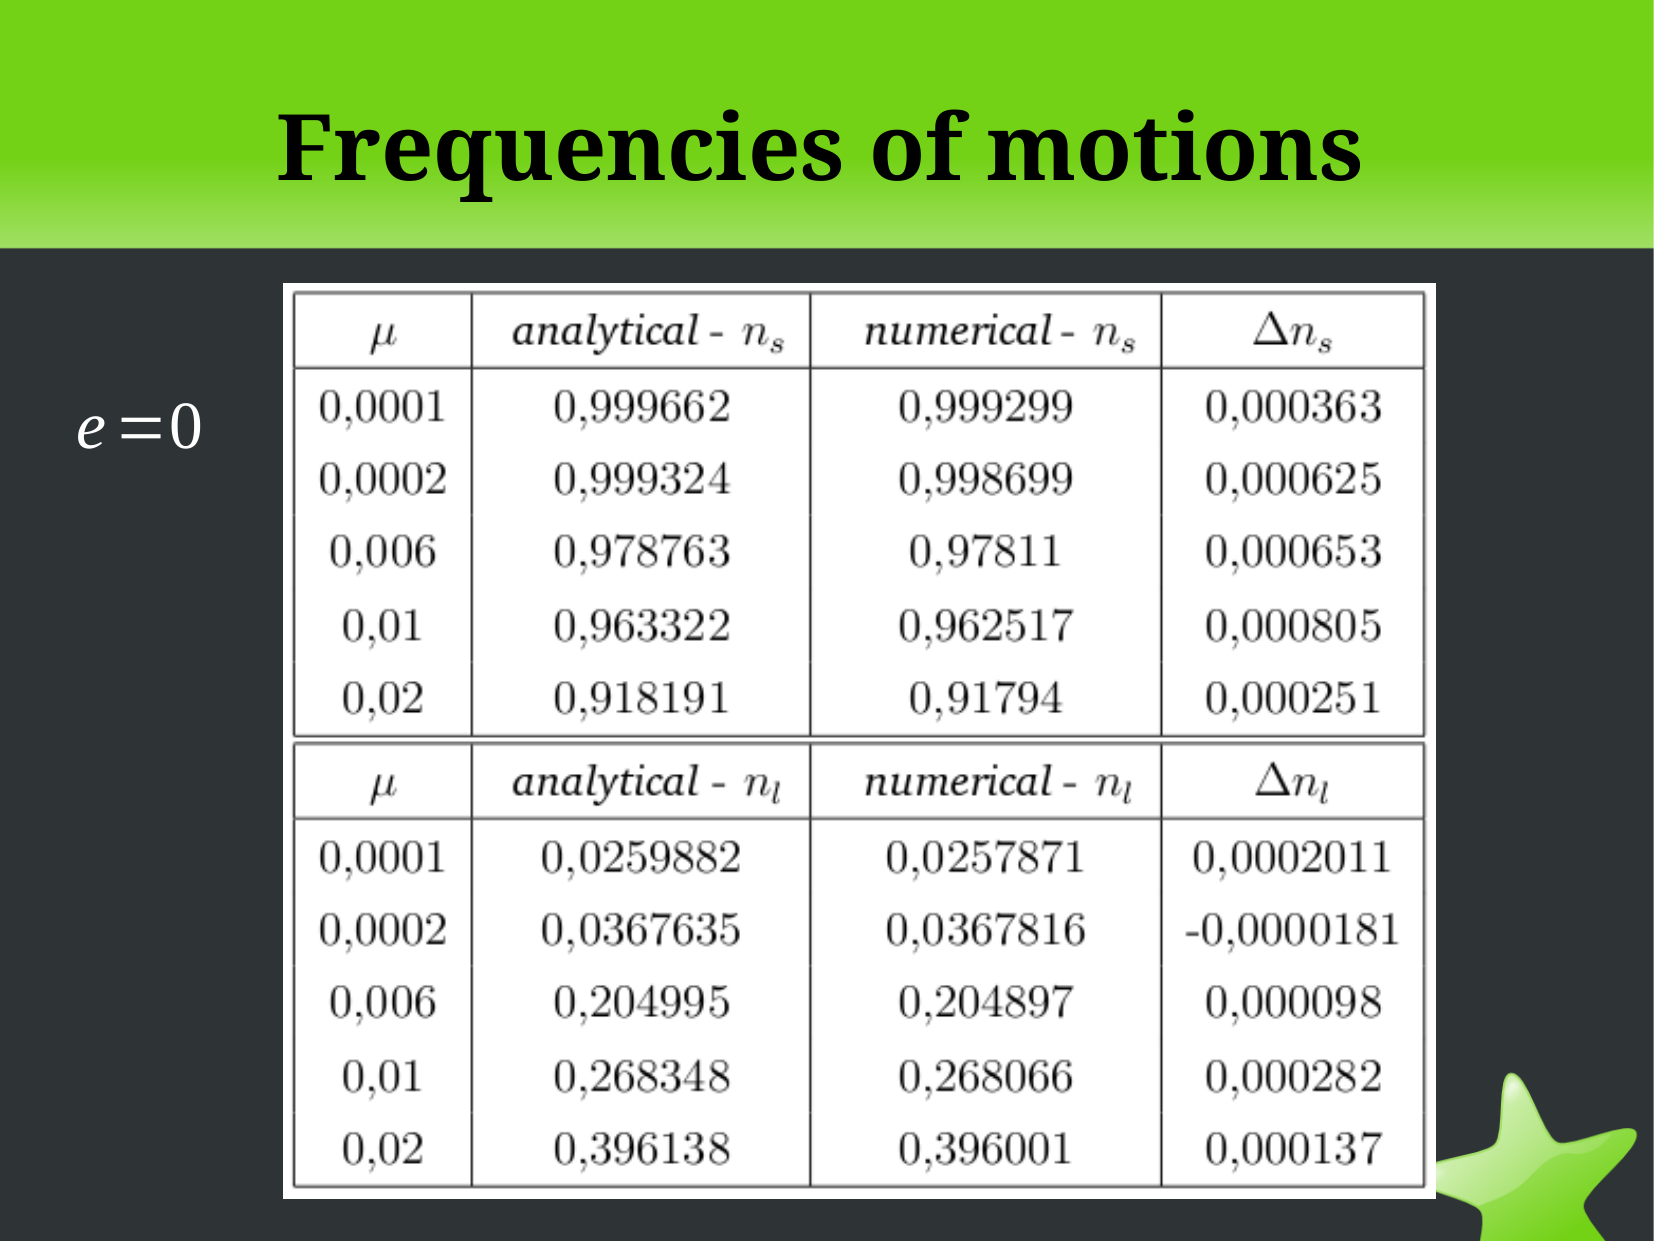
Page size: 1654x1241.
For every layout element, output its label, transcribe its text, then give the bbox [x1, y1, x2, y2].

title Frequencies of motions [76, 48, 1565, 242]
picture [0, 0, 1654, 1241]
chart [59, 389, 219, 465]
